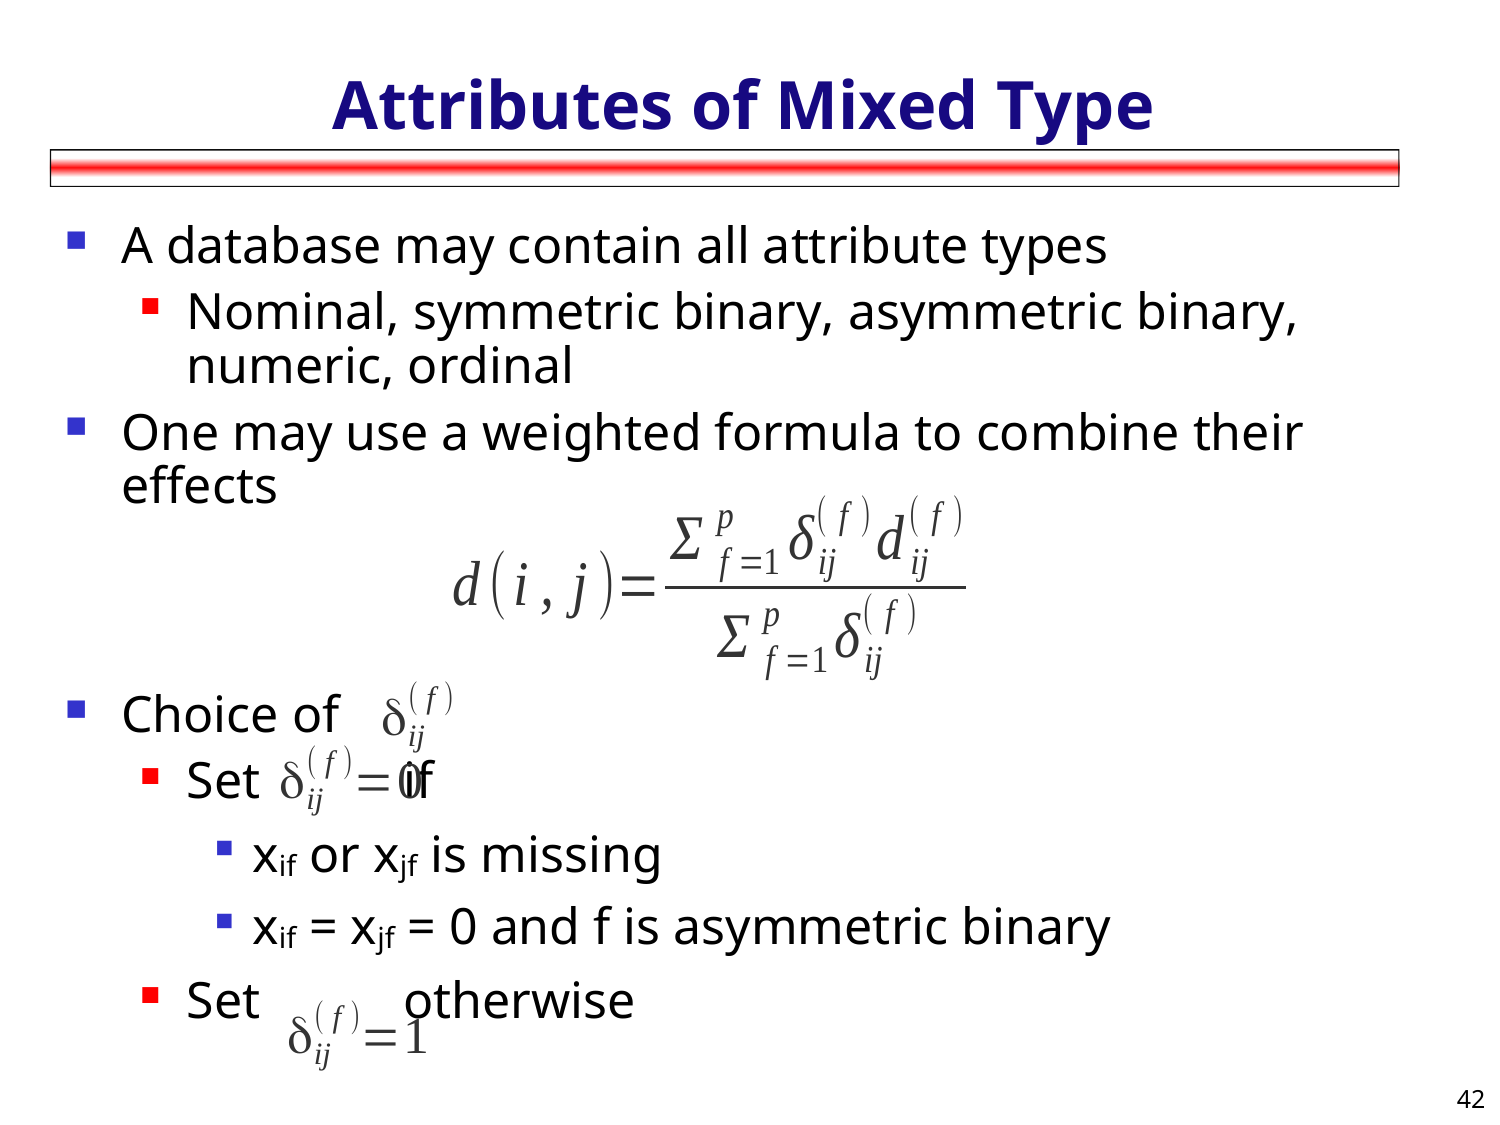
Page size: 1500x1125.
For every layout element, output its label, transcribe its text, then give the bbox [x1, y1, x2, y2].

text_box <number> [1450, 1062, 1500, 1125]
title Attributes of Mixed Type [24, 49, 1463, 150]
text_box [442, 492, 980, 681]
chart [273, 680, 461, 818]
chart [281, 999, 436, 1073]
list A database may contain all attribute types Nominal, symmetric binary, asymmetric binary, numeric, ordinal One may use a weighted formula to combine their effects Choice of Set if xif or xjf is missing xif = xjf = 0 and f is asymmetric binary Set otherwise [50, 212, 1450, 1125]
